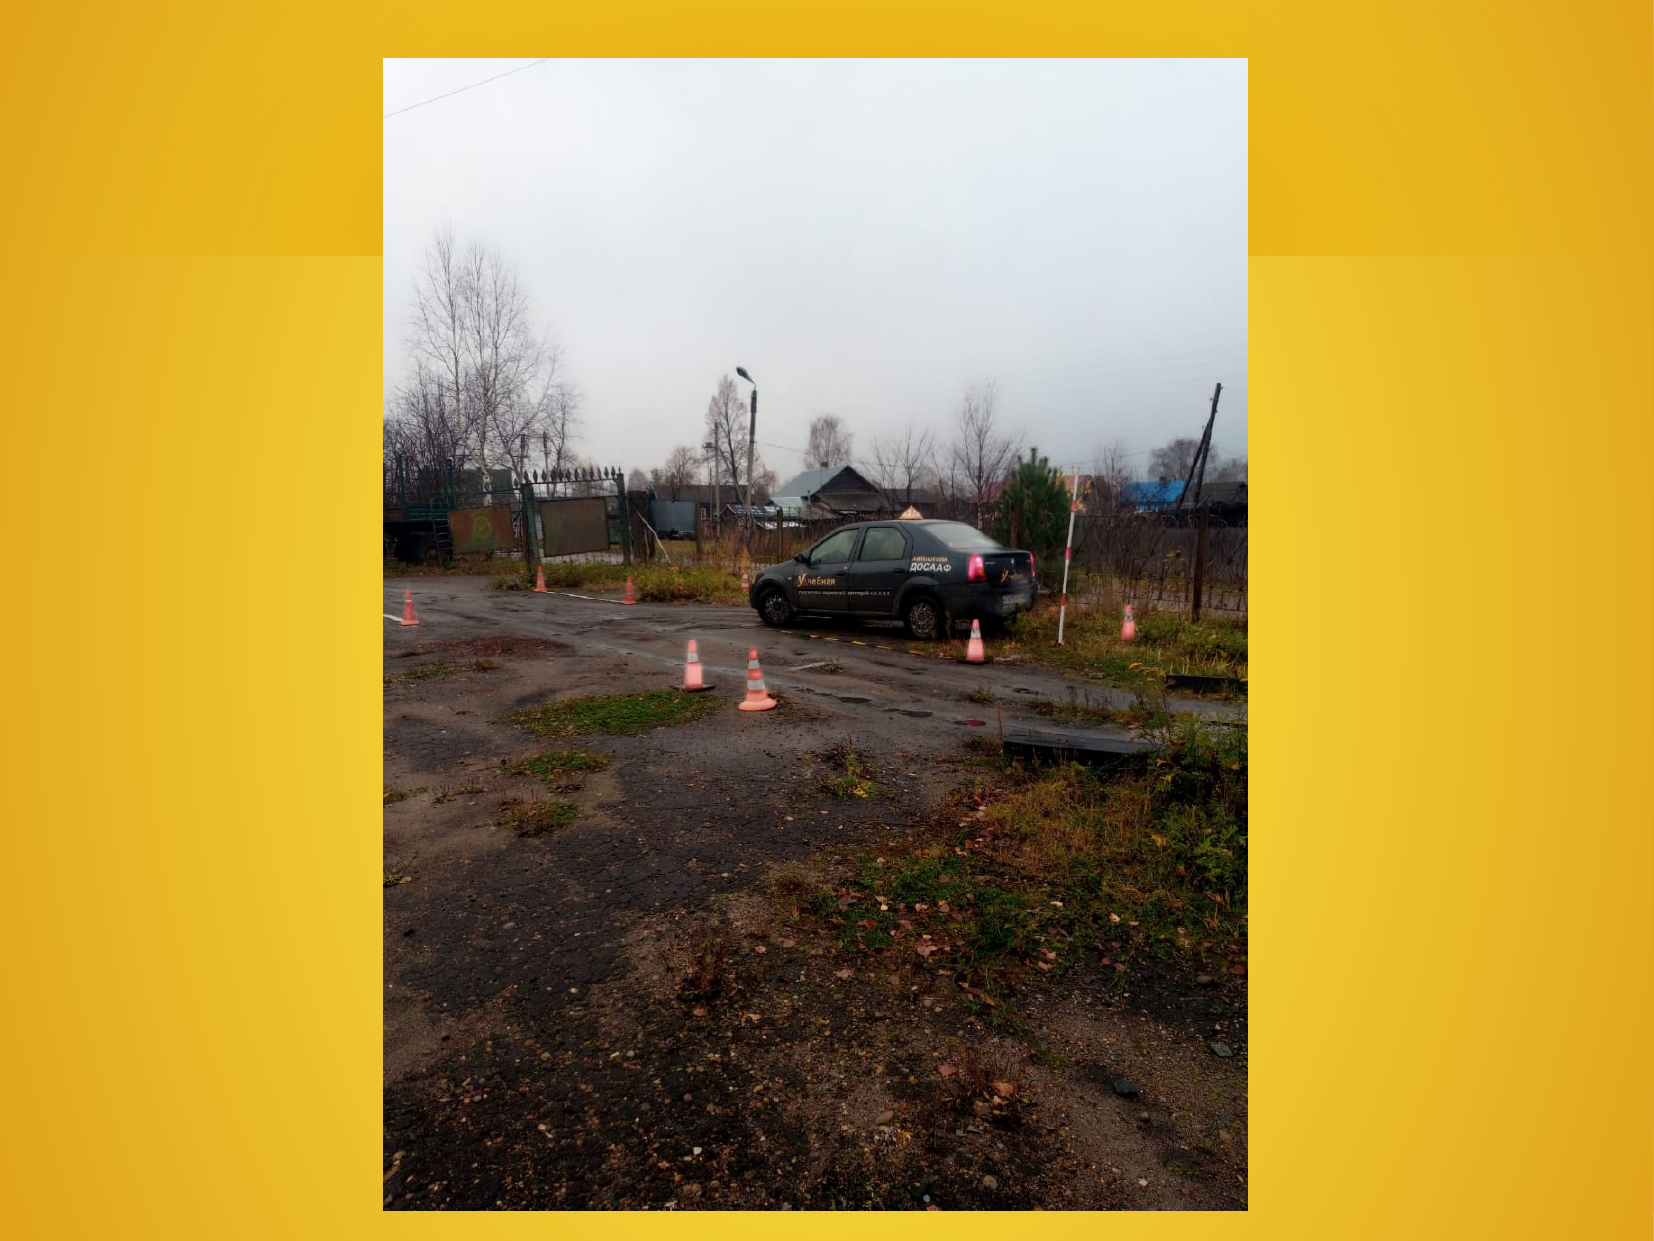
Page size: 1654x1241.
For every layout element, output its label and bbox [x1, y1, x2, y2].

picture [383, 58, 1248, 1211]
